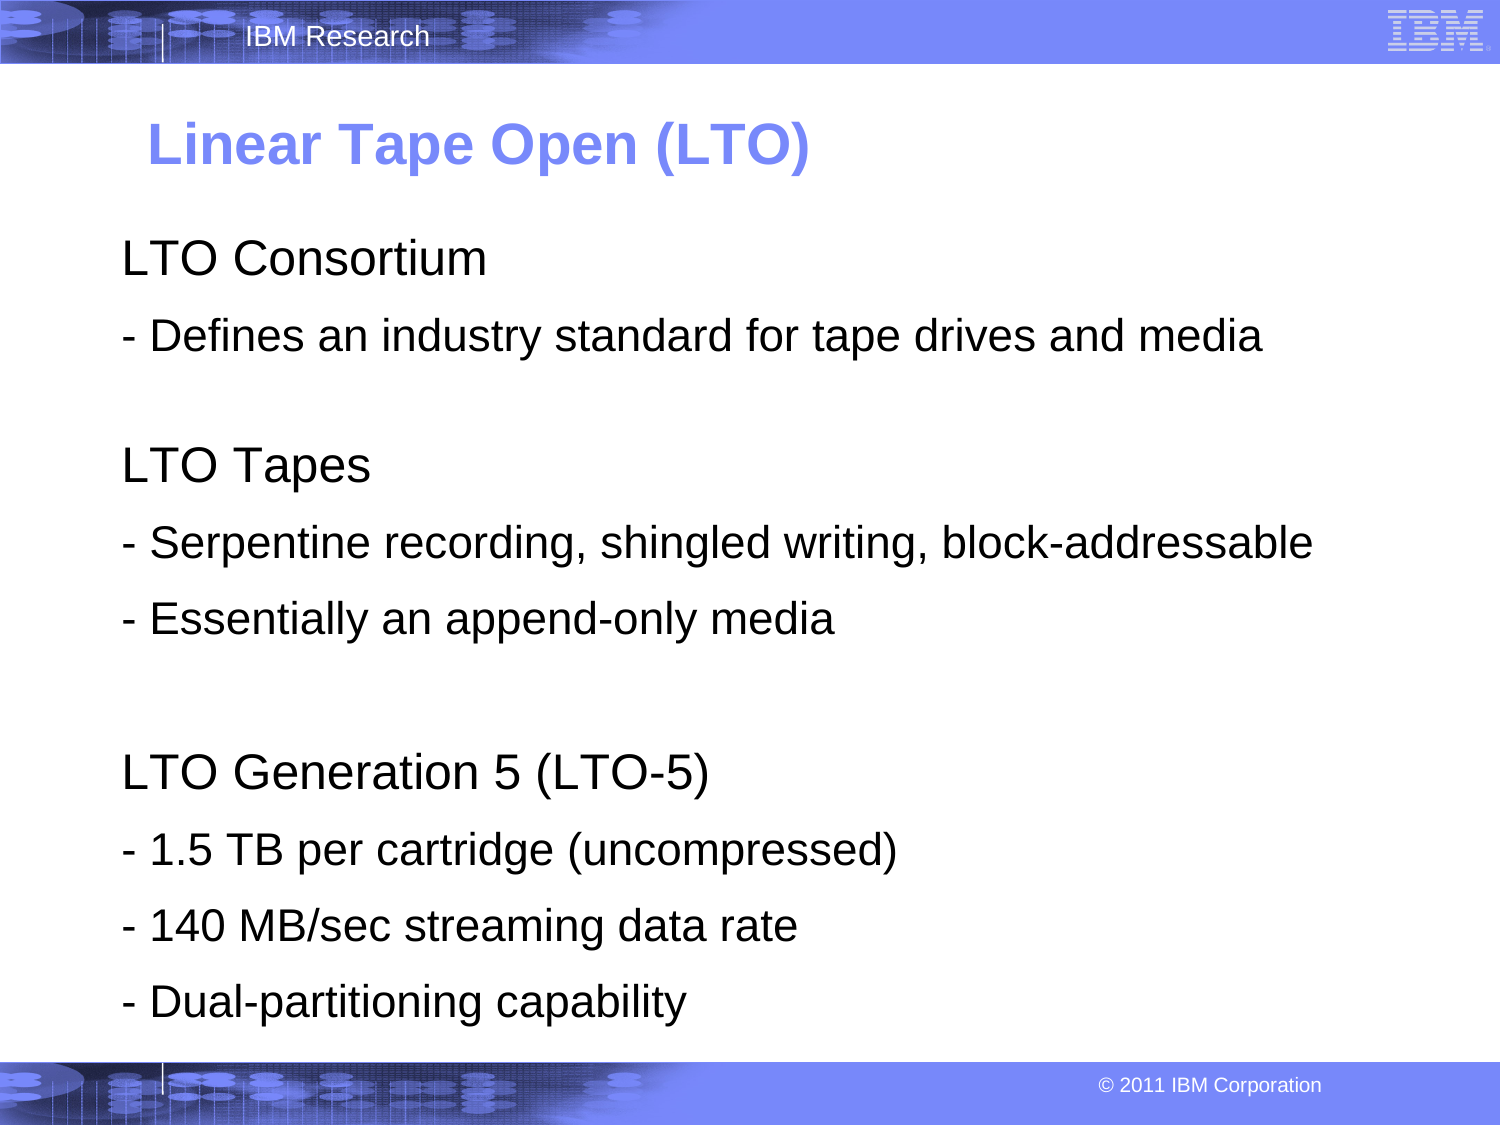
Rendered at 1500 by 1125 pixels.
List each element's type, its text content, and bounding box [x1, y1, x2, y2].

list LTO Consortium - Defines an industry standard for tape drives and media LTO Tapes - Serpentine recording, shingled writing, block-addressable - Essentially an append-only media LTO Generation 5 (LTO-5) - 1.5 TB per cartridge (uncompressed) - 140 MB/sec streaming data rate - Dual-partitioning capability [106, 219, 1480, 1040]
title Linear Tape Open (LTO) [132, 96, 1243, 190]
picture [0, 1063, 1500, 1125]
picture [1, 1, 1500, 63]
